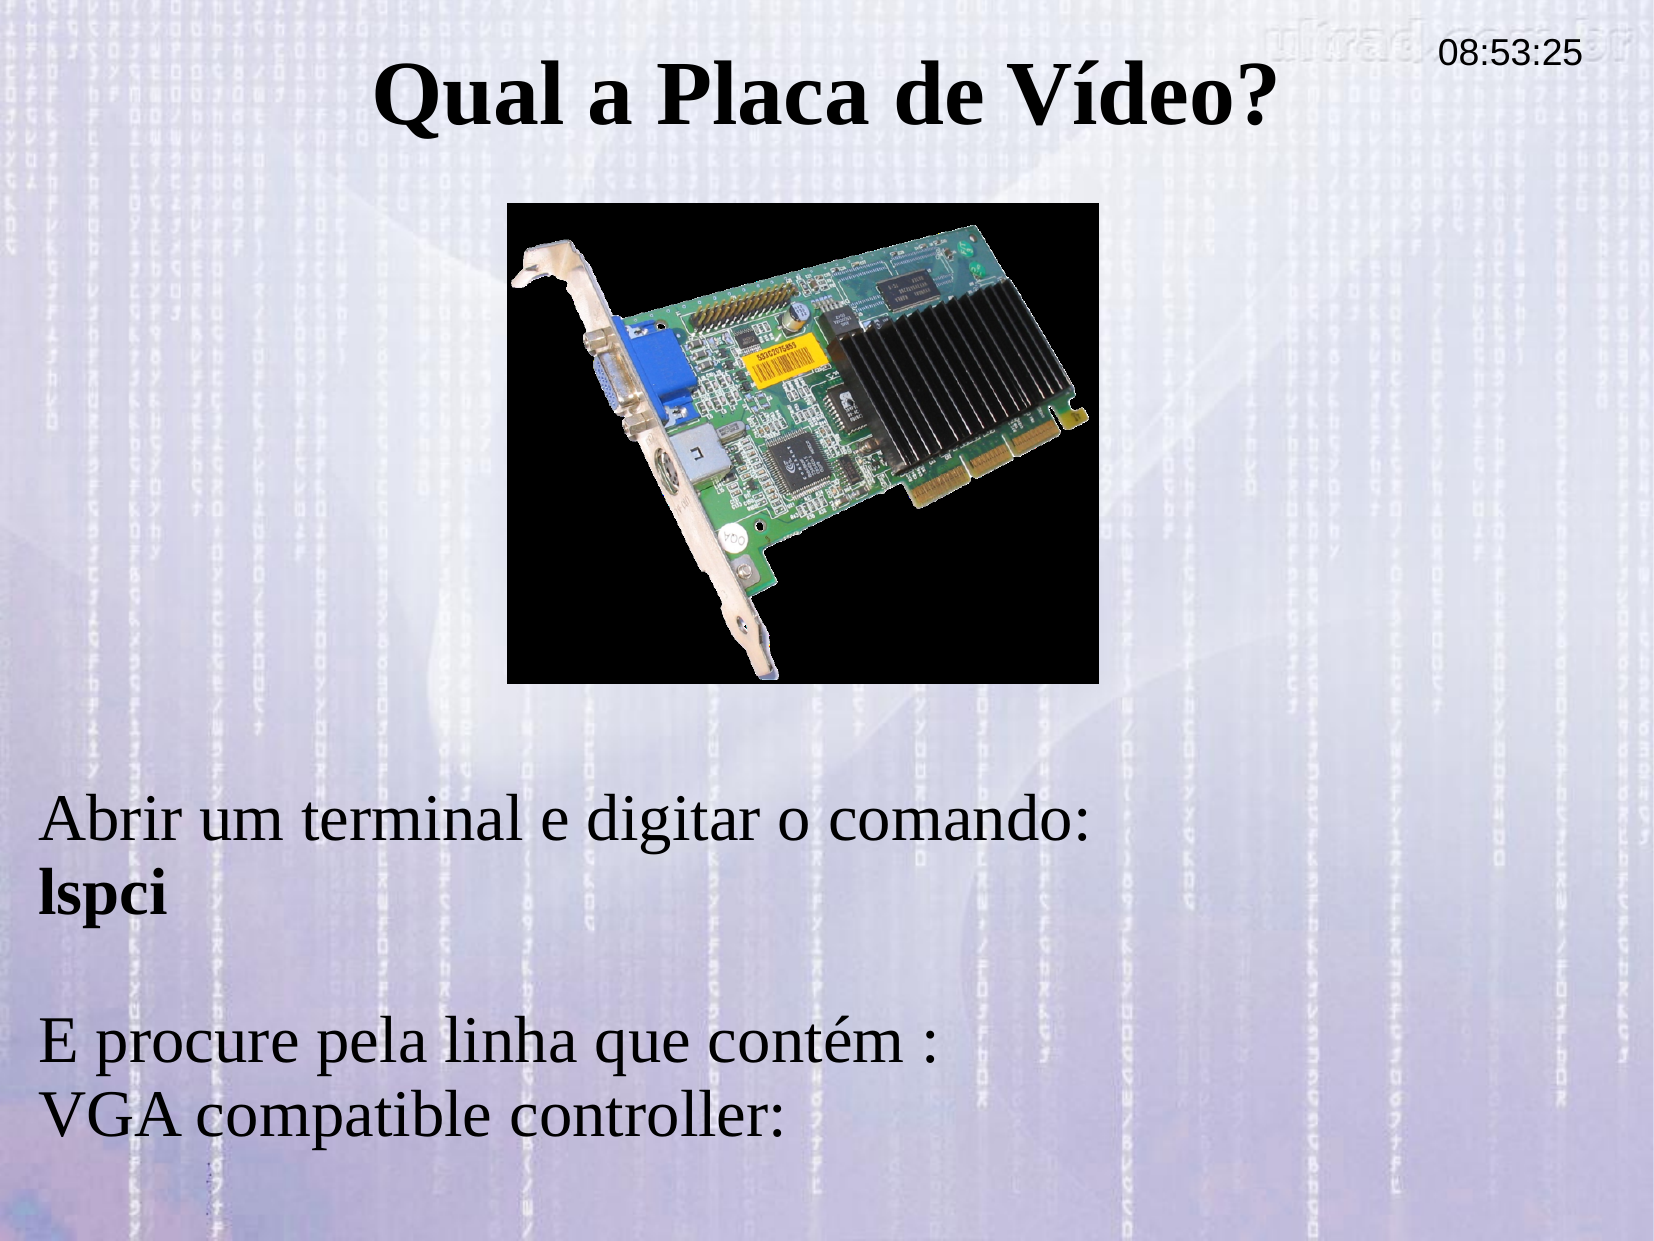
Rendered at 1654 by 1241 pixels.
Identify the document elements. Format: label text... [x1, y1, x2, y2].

text_box Qual a Placa de Vídeo? [29, 35, 1625, 171]
text_box Abrir um terminal e digitar o comando: lspci E procure pela linha que contém : VGA compatible controller: [23, 773, 1630, 1206]
text_box 09:59:01 [1423, 23, 1631, 94]
picture [0, 0, 1654, 1241]
